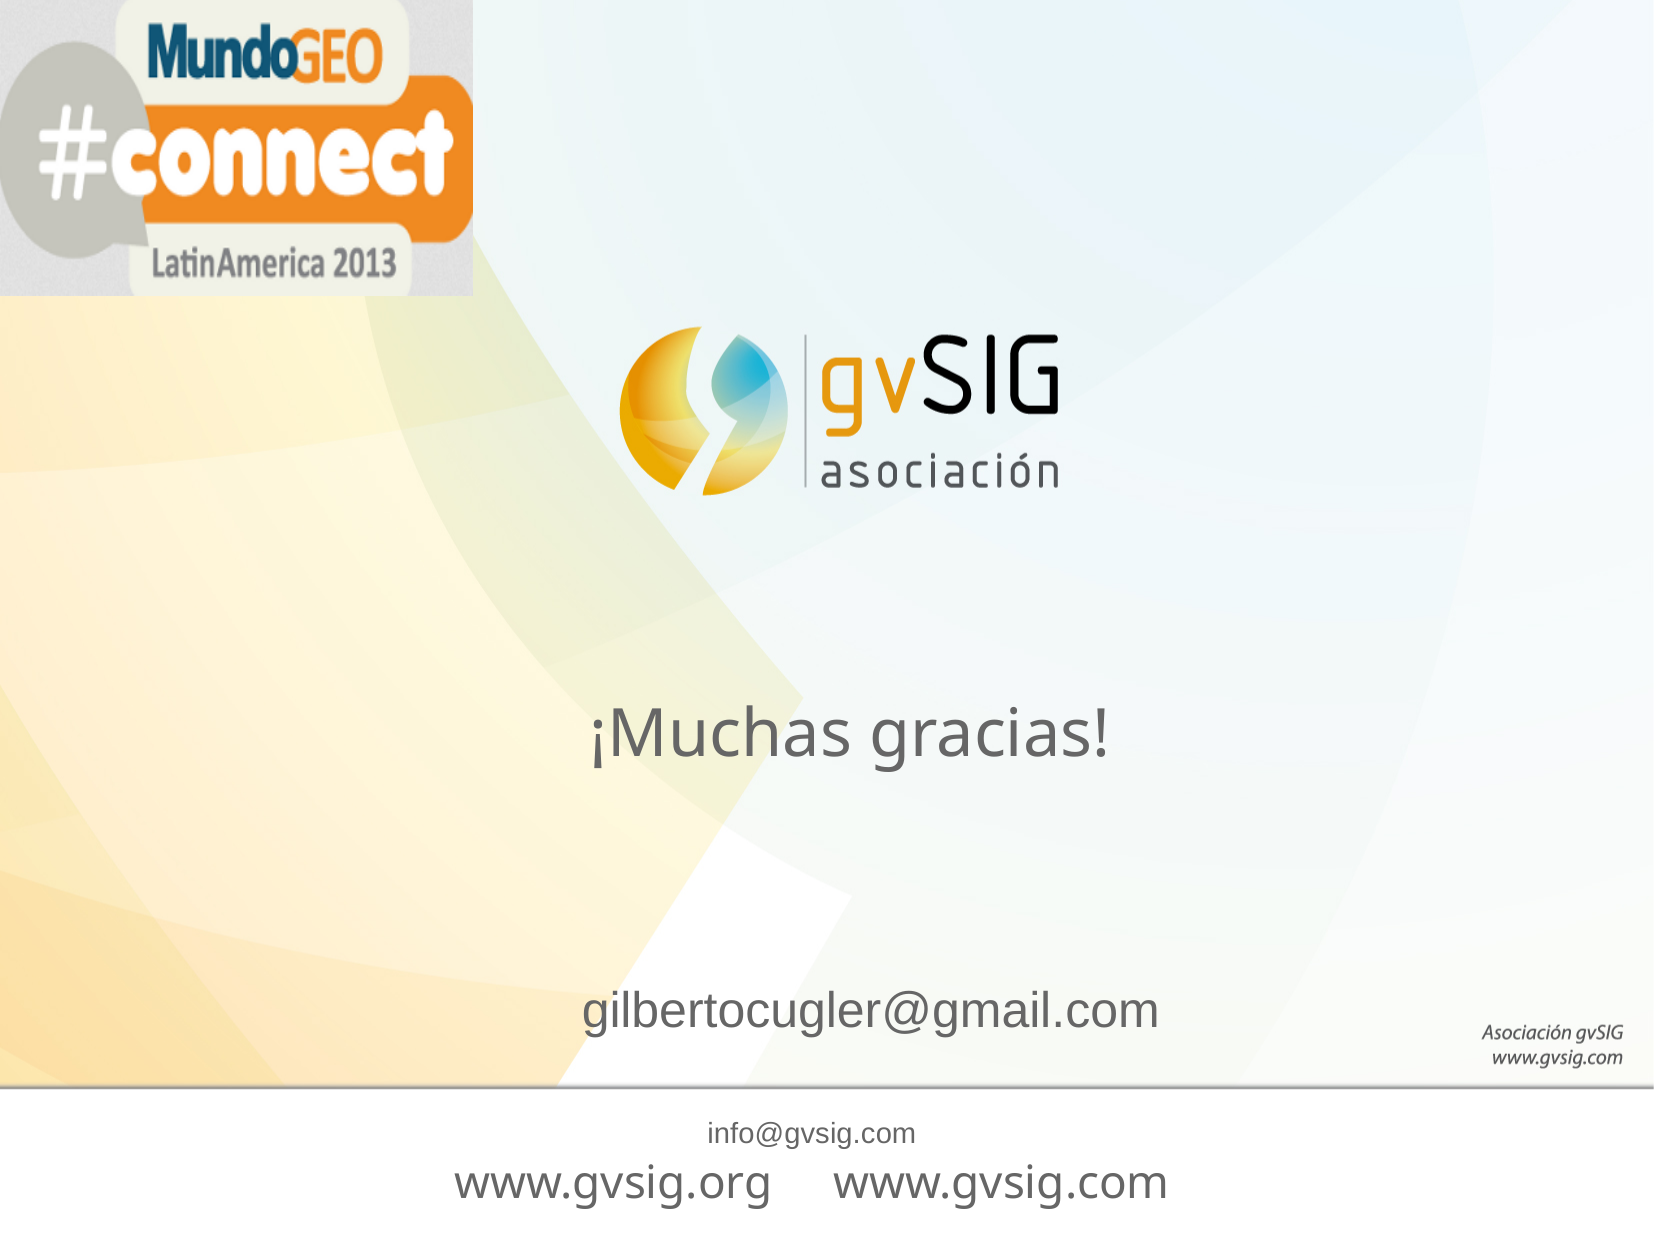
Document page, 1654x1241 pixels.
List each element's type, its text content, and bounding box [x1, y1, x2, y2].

text_box info@gvsig.com www.gvsig.org www.gvsig.com [29, 1109, 1595, 1210]
picture [0, 0, 1654, 1241]
text_box gilbertocugler@gmail.com [561, 974, 1182, 1063]
title ¡Muchas gracias! [135, 681, 1566, 780]
